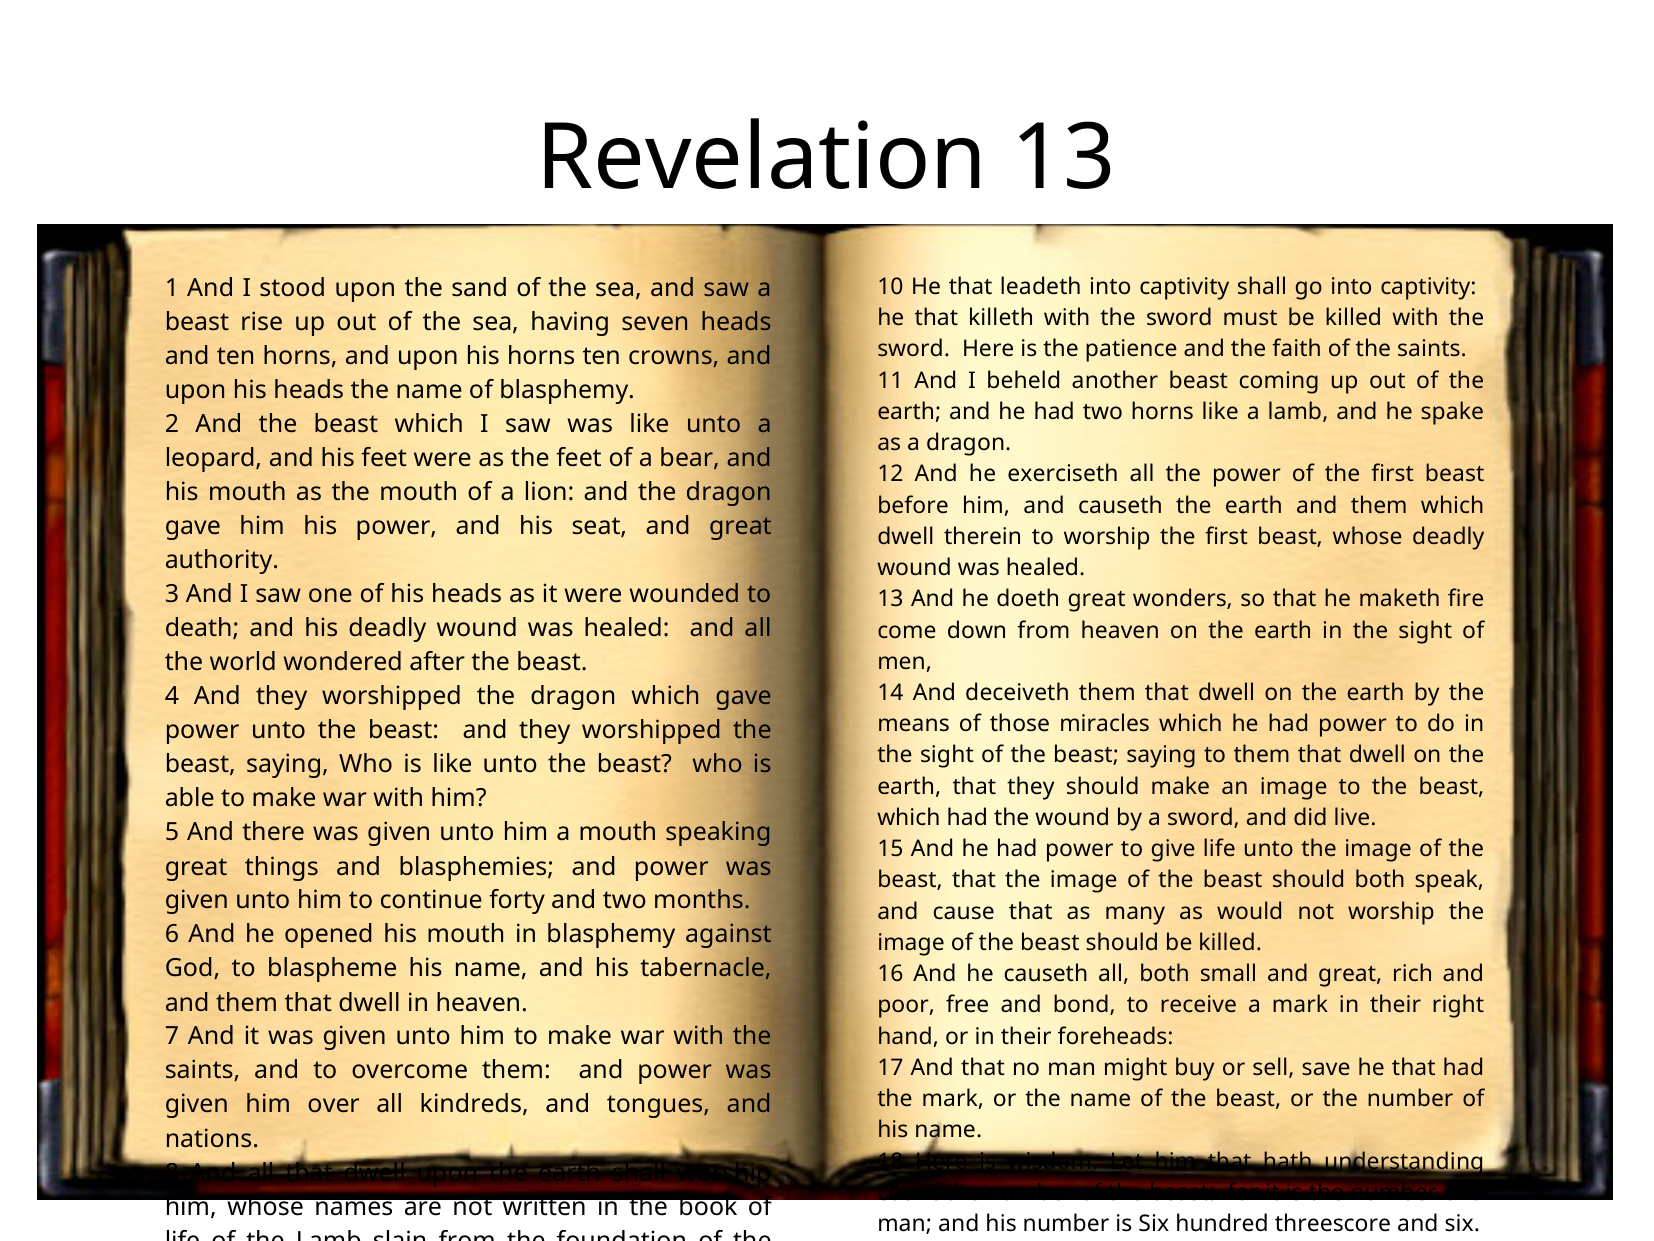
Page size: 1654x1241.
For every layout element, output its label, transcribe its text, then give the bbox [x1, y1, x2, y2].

text_box 10 He that leadeth into captivity shall go into captivity: he that killeth with the sword must be killed with the sword. Here is the patience and the faith of the saints. 11 And I beheld another beast coming up out of the earth; and he had two horns like a lamb, and he spake as a dragon. 12 And he exerciseth all the power of the first beast before him, and causeth the earth and them which dwell therein to worship the first beast, whose deadly wound was healed. 13 And he doeth great wonders, so that he maketh fire come down from heaven on the earth in the sight of men, 14 And deceiveth them that dwell on the earth by the means of those miracles which he had power to do in the sight of the beast; saying to them that dwell on the earth, that they should make an image to the beast, which had the wound by a sword, and did live. 15 And he had power to give life unto the image of the beast, that the image of the beast should both speak, and cause that as many as would not worship the image of the beast should be killed. 16 And he causeth all, both small and great, rich and poor, free and bond, to receive a mark in their right hand, or in their foreheads: 17 And that no man might buy or sell, save he that had the mark, or the name of the beast, or the number of his name. 18 Here is wisdom. Let him that hath understanding count the number of the beast: for it is the number of a man; and his number is Six hundred threescore and six. [862, 262, 1501, 1138]
text_box 1 And I stood upon the sand of the sea, and saw a beast rise up out of the sea, having seven heads and ten horns, and upon his horns ten crowns, and upon his heads the name of blasphemy. 2 And the beast which I saw was like unto a leopard, and his feet were as the feet of a bear, and his mouth as the mouth of a lion: and the dragon gave him his power, and his seat, and great authority. 3 And I saw one of his heads as it were wounded to death; and his deadly wound was healed: and all the world wondered after the beast. 4 And they worshipped the dragon which gave power unto the beast: and they worshipped the beast, saying, Who is like unto the beast? who is able to make war with him? 5 And there was given unto him a mouth speaking great things and blasphemies; and power was given unto him to continue forty and two months. 6 And he opened his mouth in blasphemy against God, to blaspheme his name, and his tabernacle, and them that dwell in heaven. 7 And it was given unto him to make war with the saints, and to overcome them: and power was given him over all kindreds, and tongues, and nations. 8 And all that dwell upon the earth shall worship him, whose names are not written in the book of life of the Lamb slain from the foundation of the world. 9 If any man have an ear, let him hear. [150, 262, 788, 1126]
picture [37, 224, 1613, 1201]
title Revelation 13 [82, 49, 1571, 224]
